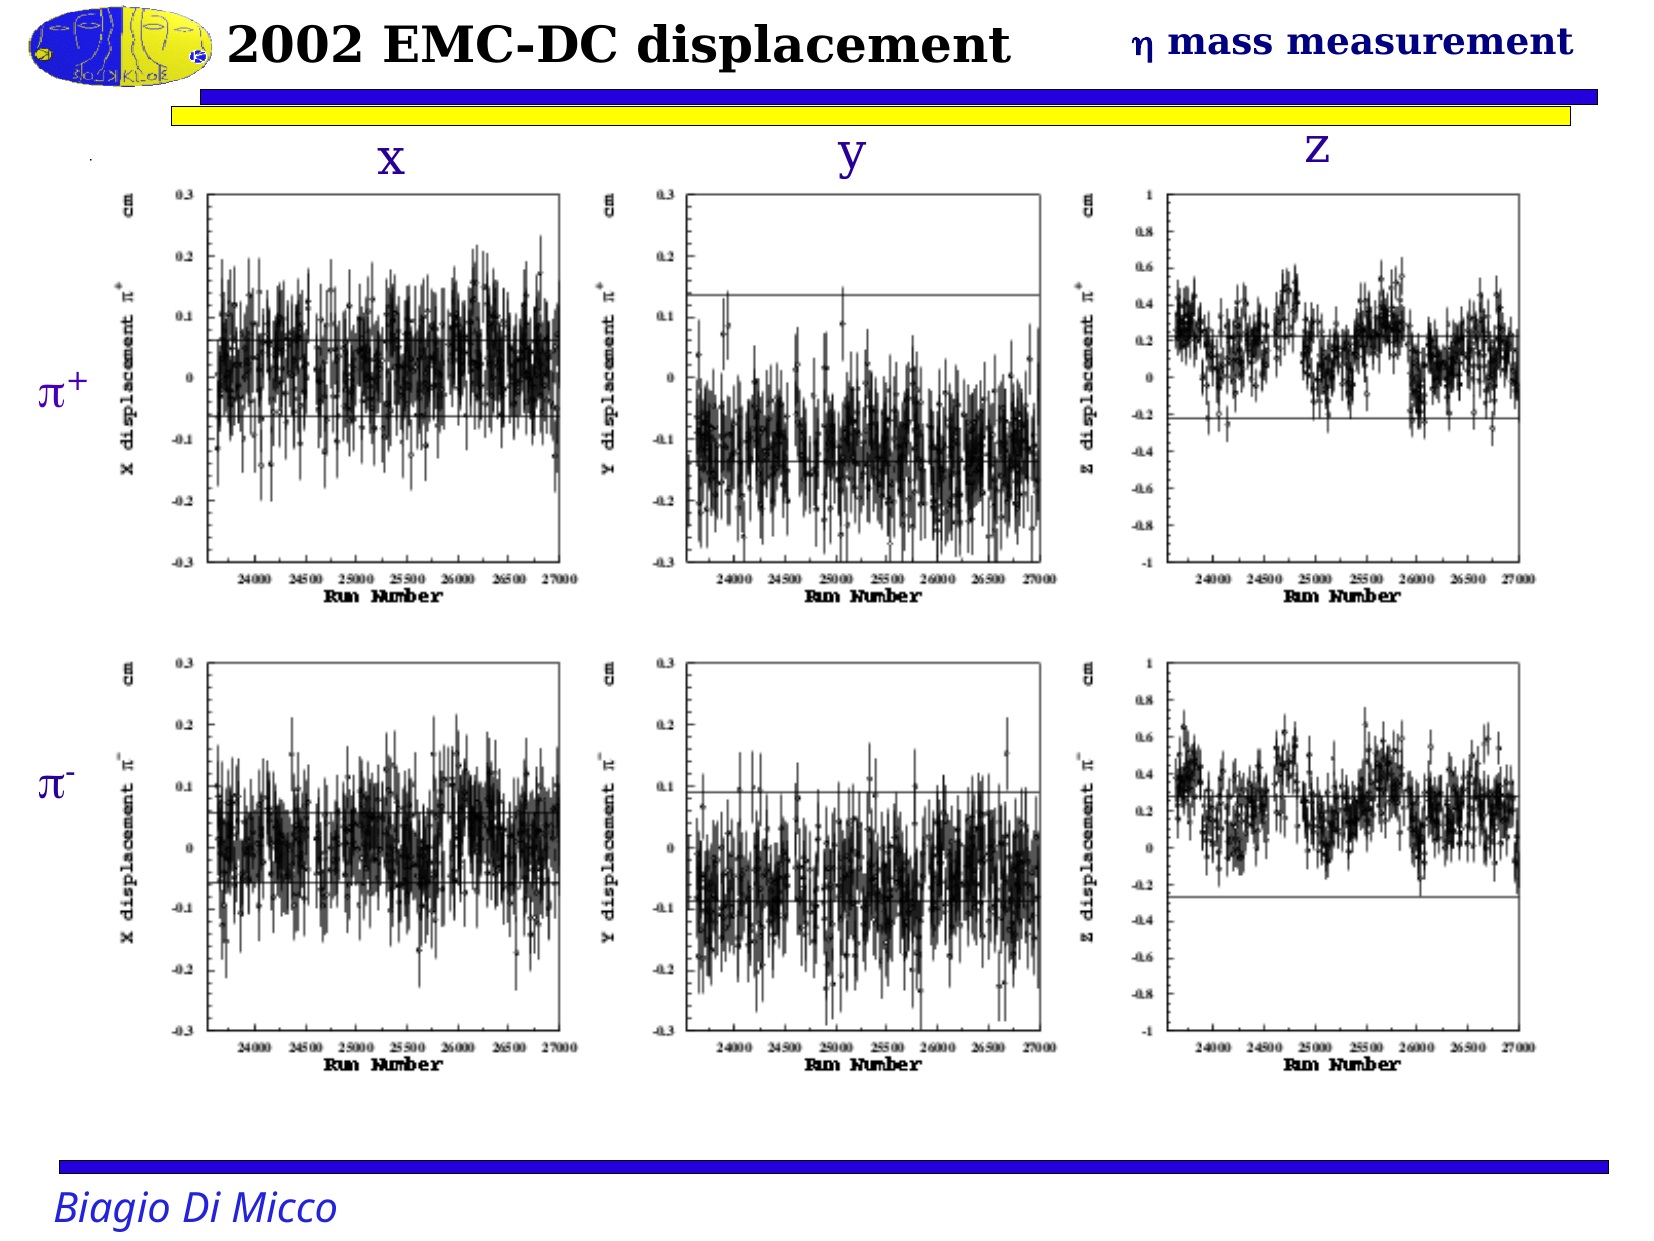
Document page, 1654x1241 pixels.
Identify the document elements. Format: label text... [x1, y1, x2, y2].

text_box p- [38, 762, 159, 828]
text_box z [1304, 116, 1415, 175]
text_box p+ [38, 360, 159, 426]
text_box y [838, 122, 948, 181]
picture [20, 2, 220, 89]
text_box 2002 EMC-DC displacement [208, 16, 1114, 75]
picture [90, 159, 1609, 1102]
text_box x [377, 128, 488, 187]
